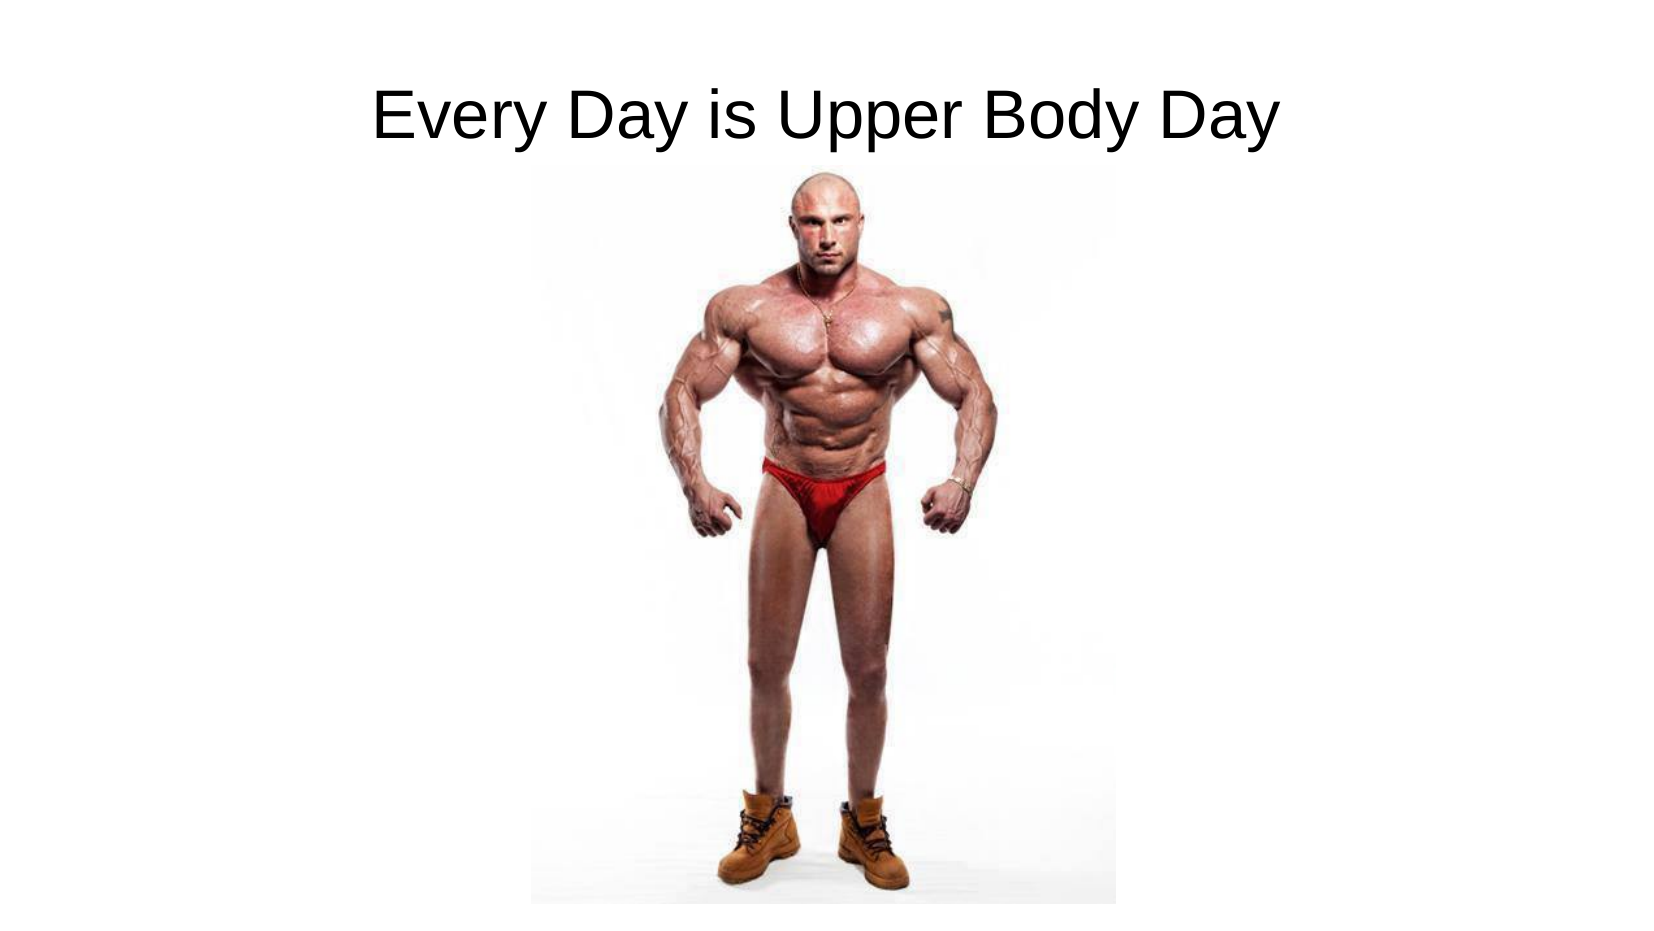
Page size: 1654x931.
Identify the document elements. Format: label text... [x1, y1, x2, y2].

picture [531, 165, 1116, 904]
title Every Day is Upper Body Day [82, 37, 1571, 193]
